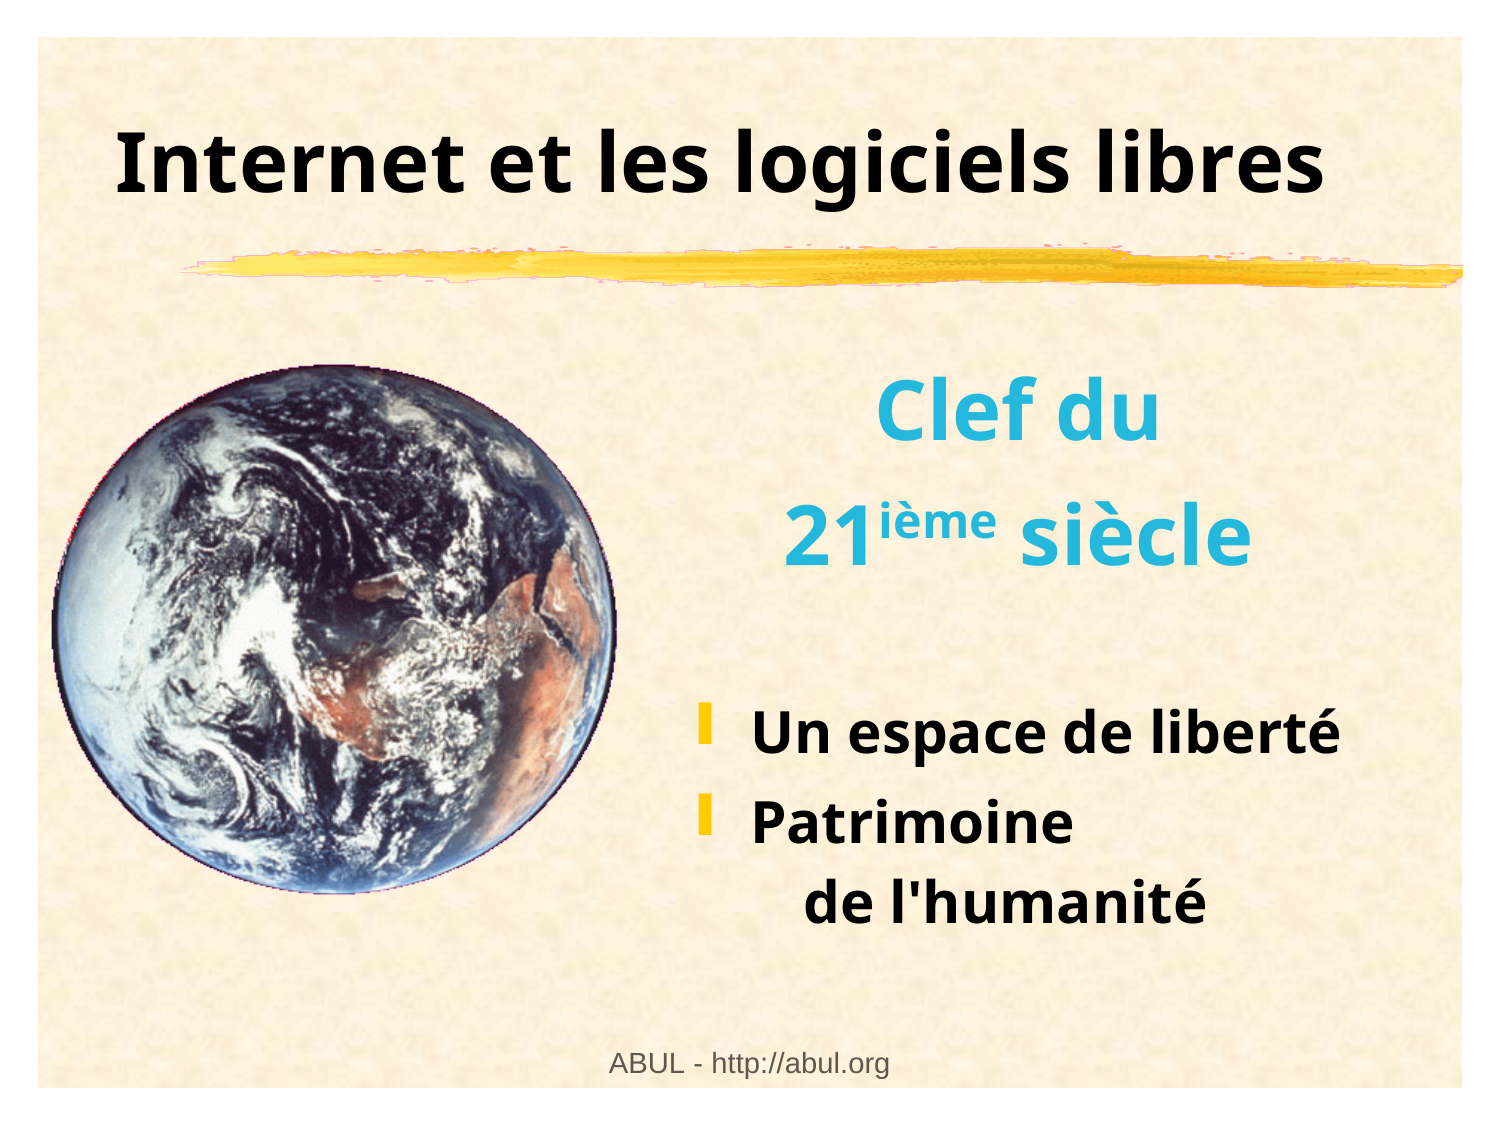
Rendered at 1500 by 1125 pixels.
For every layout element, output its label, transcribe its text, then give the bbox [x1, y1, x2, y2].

text_box Clef du 21ième siècle [673, 367, 1365, 574]
picture [37, 37, 1463, 1088]
list Un espace de liberté Patrimoine de l'humanité [646, 683, 1500, 917]
title Internet et les logiciels libres [101, 72, 1427, 248]
